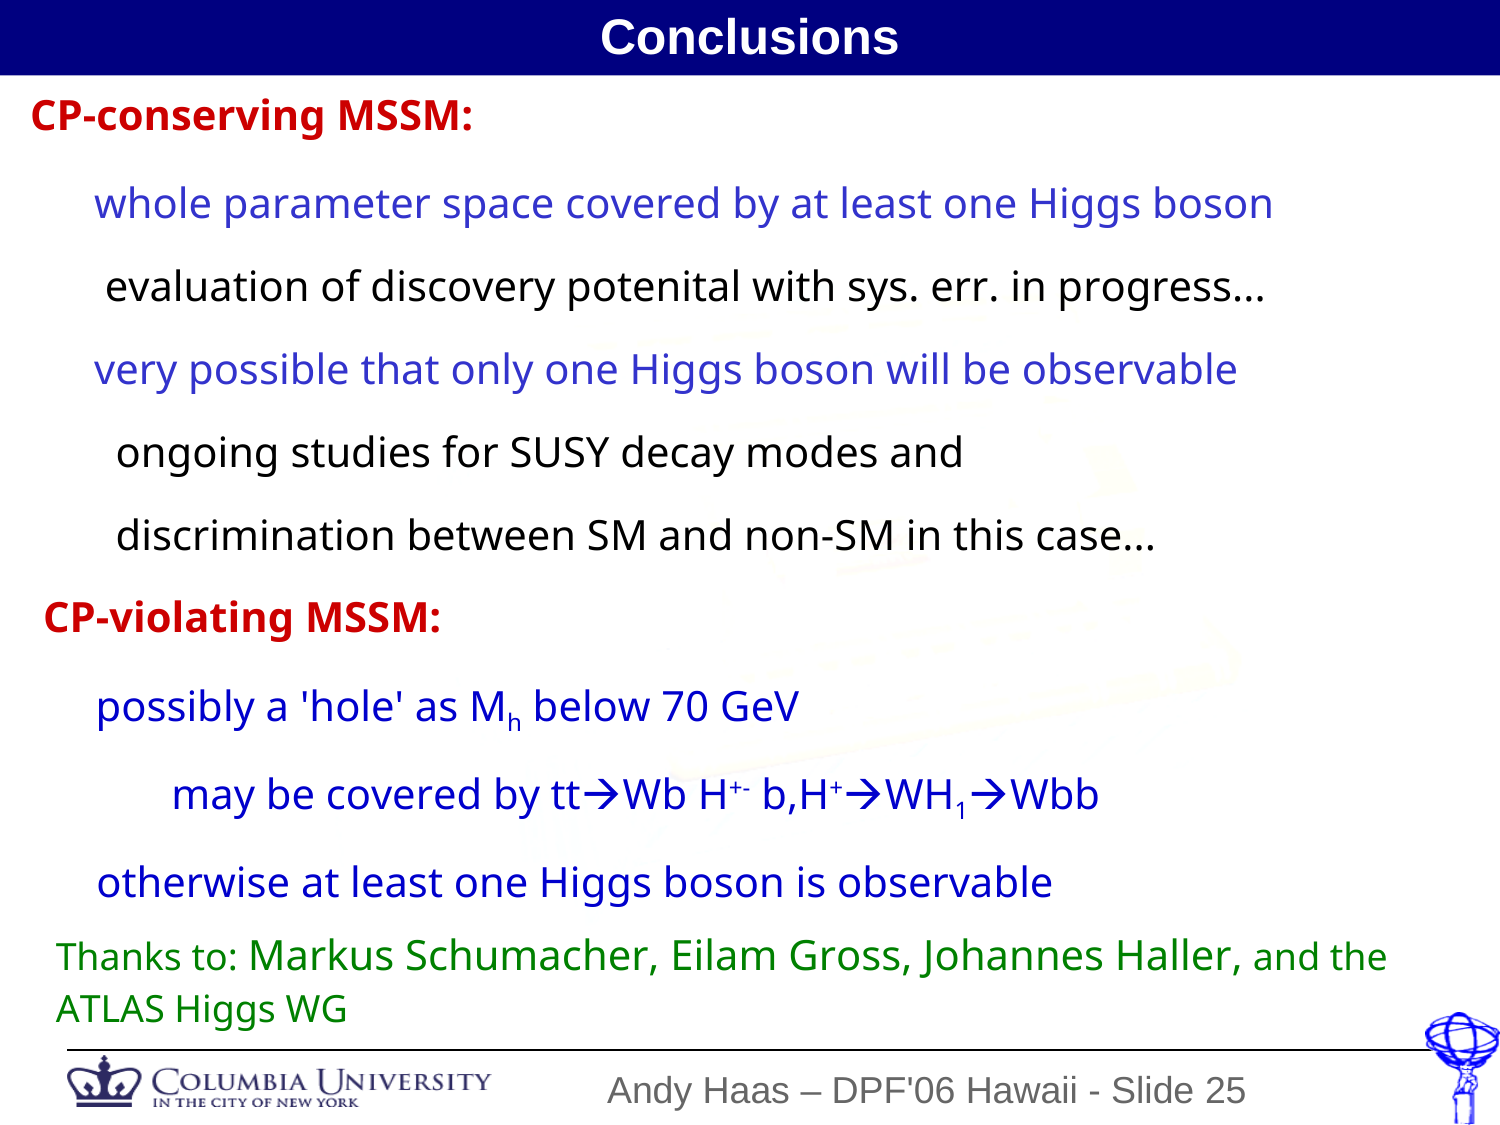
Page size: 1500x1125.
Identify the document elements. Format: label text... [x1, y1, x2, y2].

picture [67, 1055, 492, 1107]
title Conclusions [0, 0, 1500, 76]
text_box whole parameter space covered by at least one Higgs boson evaluation of discovery potenital with sys. err. in progress... very possible that only one Higgs boson will be observable ongoing studies for SUSY decay modes and discrimination between SM and non-SM in this case... [68, 166, 1500, 571]
text_box CP-conserving MSSM: [5, 78, 1436, 151]
text_box Thanks to: Markus Schumacher, Eilam Gross, Johannes Haller, and the ATLAS Higgs WG [41, 918, 1459, 1042]
text_box possibly a 'hole' as Mh below 70 GeV may be covered by ttWb H+- b,H+WH1Wbb otherwise at least one Higgs boson is observable [71, 668, 1495, 918]
text_box CP-violating MSSM: [17, 580, 1448, 653]
picture [1425, 1012, 1500, 1125]
